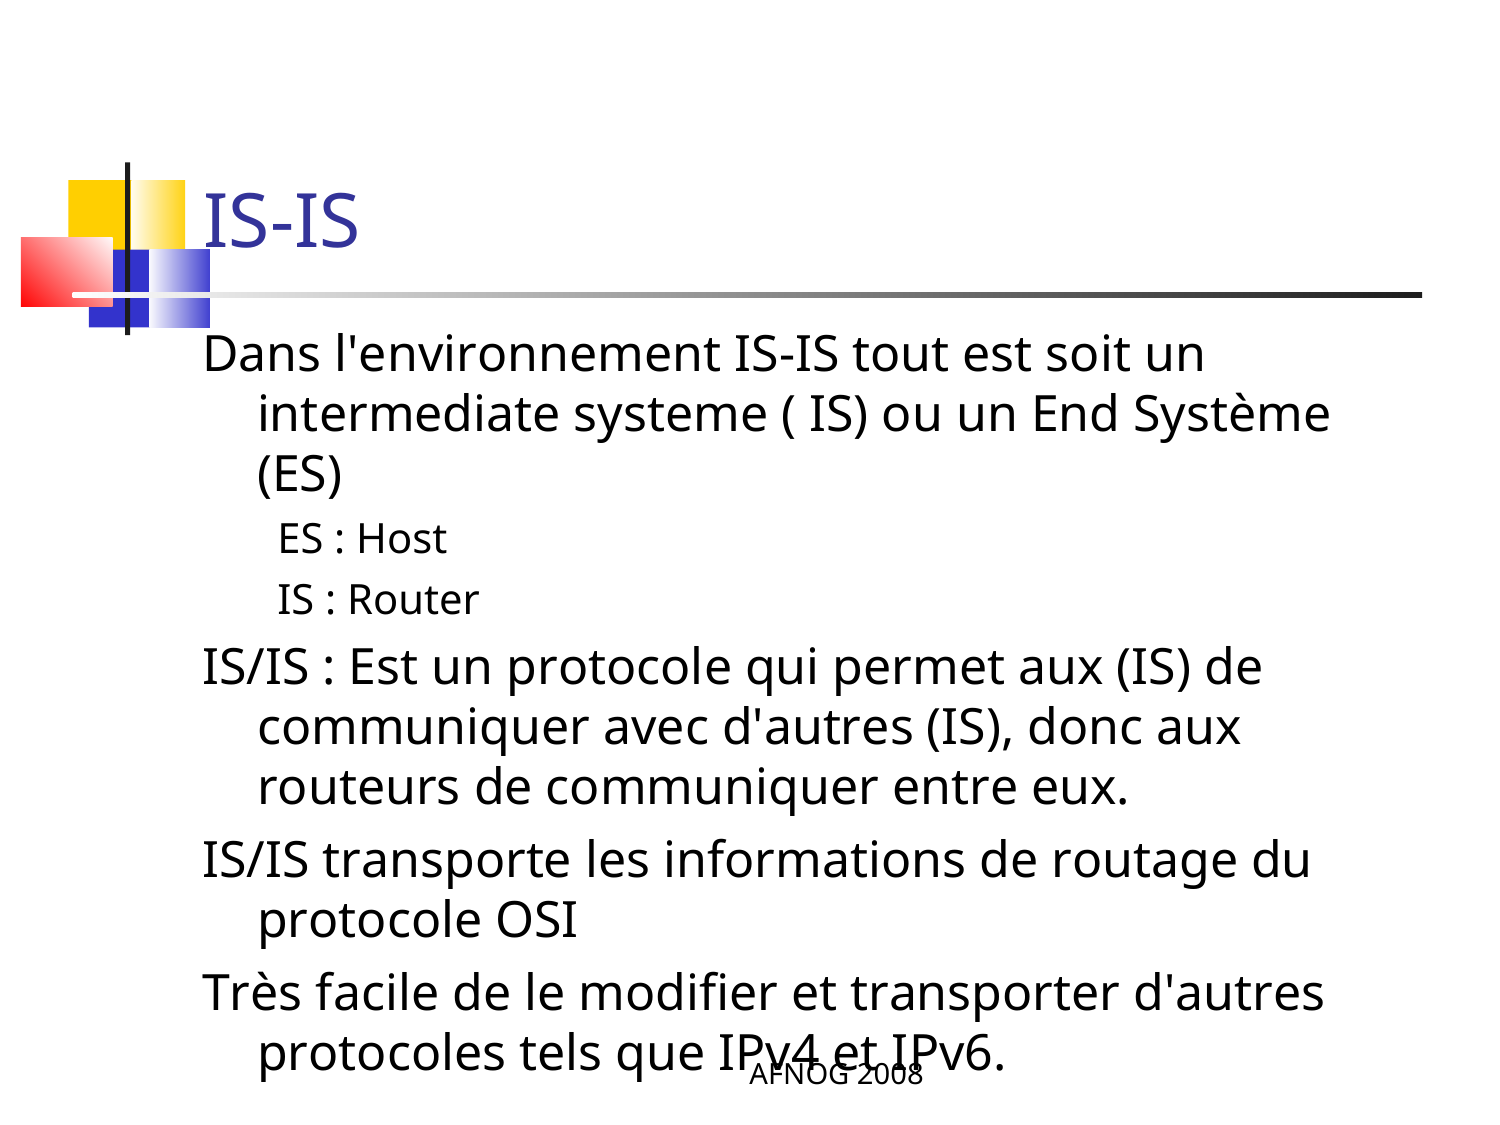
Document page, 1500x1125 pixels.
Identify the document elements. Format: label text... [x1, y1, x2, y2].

list Dans l'environnement IS-IS tout est soit un intermediate systeme ( IS) ou un End Système (ES)‏ ES : Host IS : Router IS/IS : Est un protocole qui permet aux (IS) de communiquer avec d'autres (IS), donc aux routeurs de communiquer entre eux. IS/IS transporte les informations de routage du protocole OSI Très facile de le modifier et transporter d'autres protocoles tels que IPv4 et IPv6. [187, 315, 1432, 1018]
text_box AFNOG 2008 [599, 1024, 1074, 1099]
title IS-IS [188, 35, 1468, 276]
